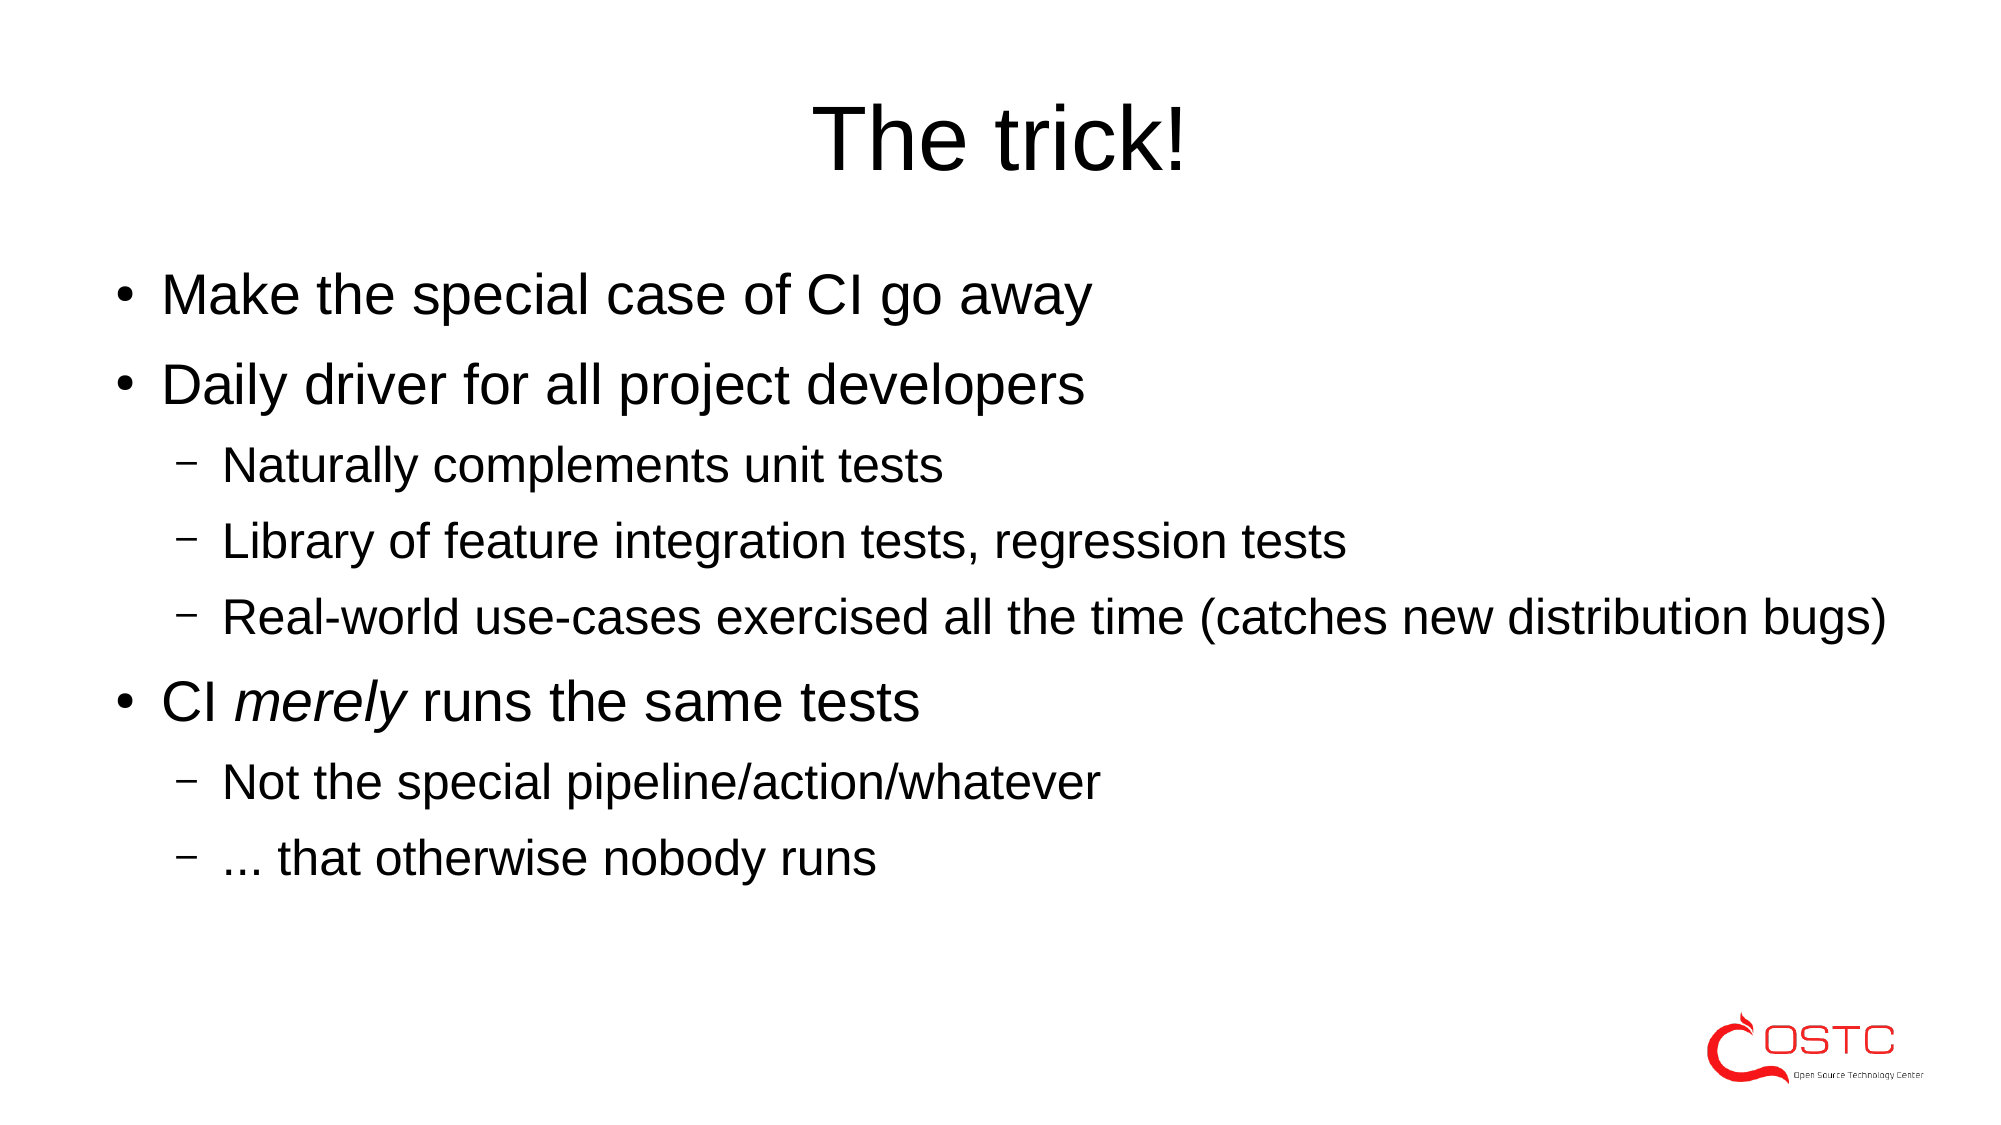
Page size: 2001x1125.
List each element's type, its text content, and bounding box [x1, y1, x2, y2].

title The trick! [100, 44, 1901, 233]
list Make the special case of CI go away Daily driver for all project developers Naturally complements unit tests Library of feature integration tests, regression tests Real-world use-cases exercised all the time (catches new distribution bugs) CI merely runs the same tests Not the special pipeline/action/whatever ... that otherwise nobody runs [100, 263, 1901, 916]
picture [1643, 933, 2001, 1125]
